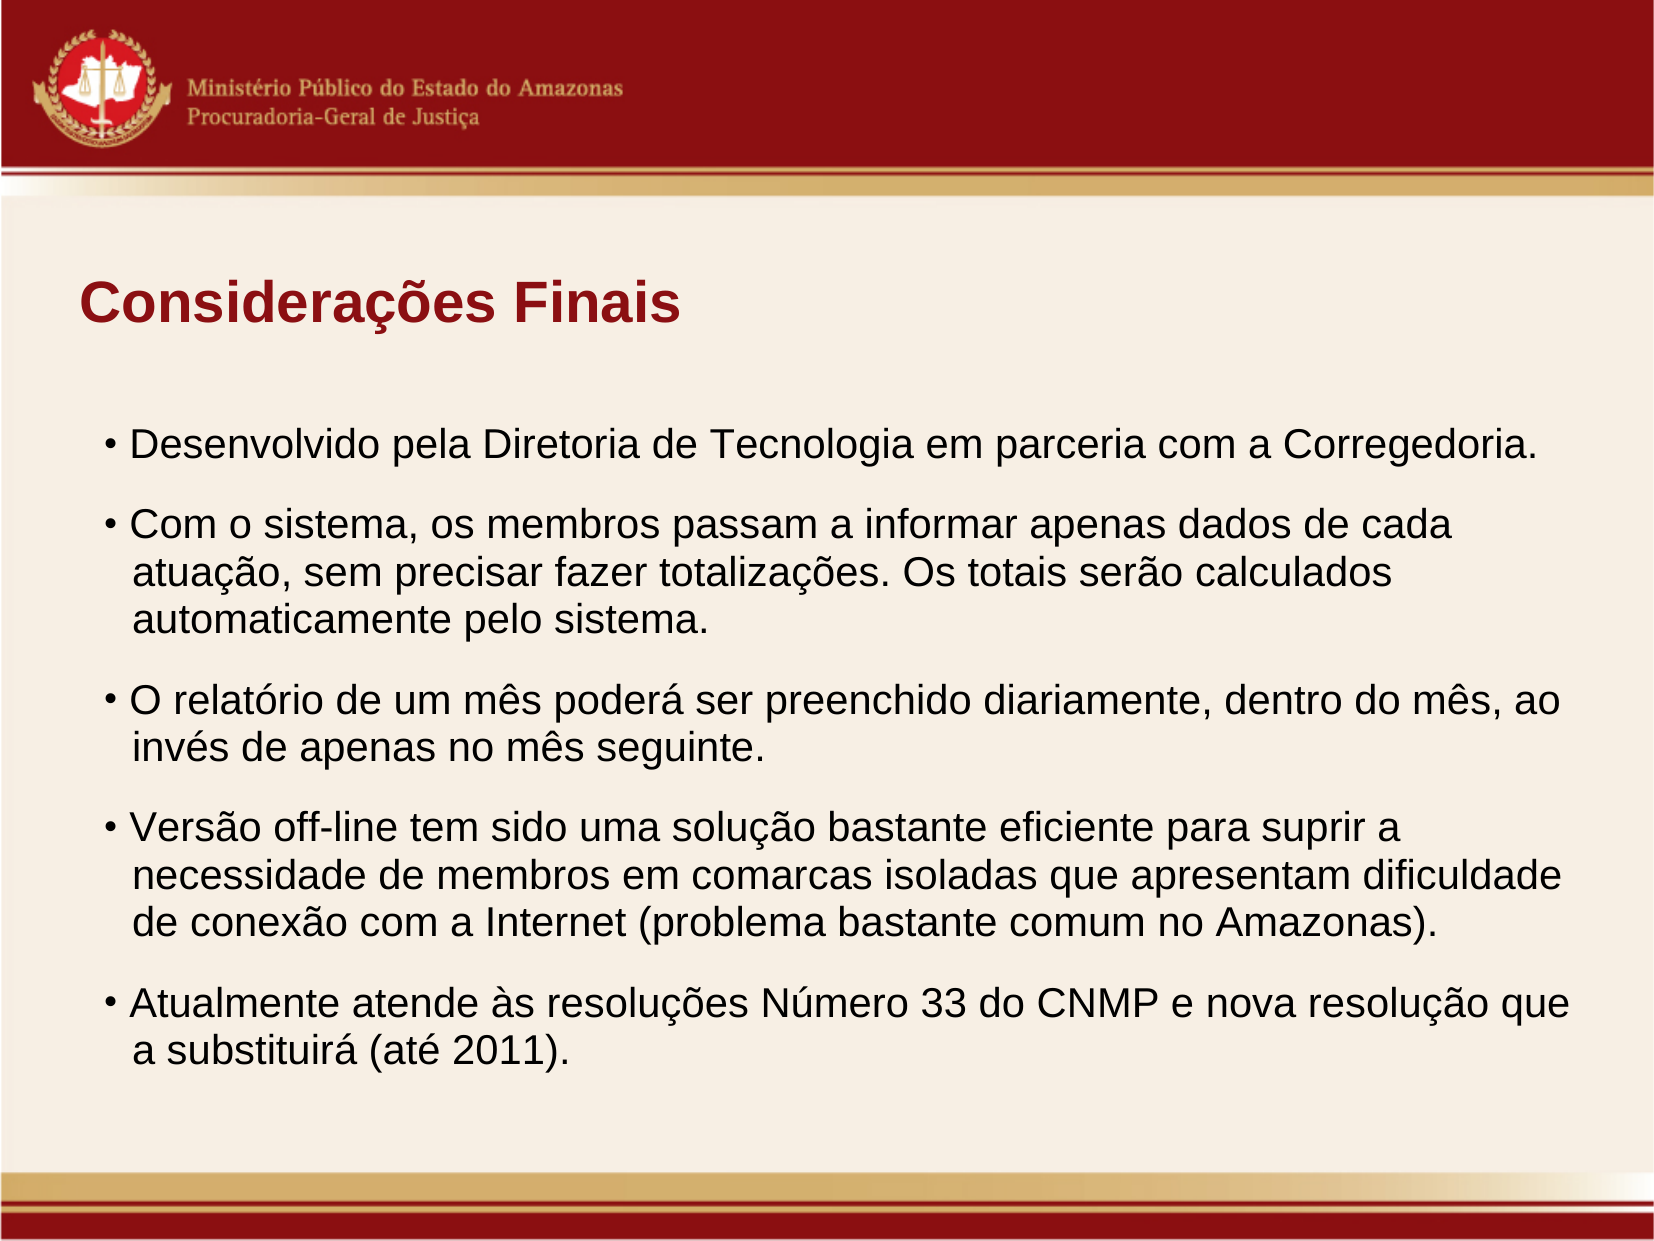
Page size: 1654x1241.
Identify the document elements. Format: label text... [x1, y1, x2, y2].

text_box Considerações Finais [64, 259, 1451, 376]
text_box Desenvolvido pela Diretoria de Tecnologia em parceria com a Corregedoria. Com o sistema, os membros passam a informar apenas dados de cada atuação, sem precisar fazer totalizações. Os totais serão calculados automaticamente pelo sistema. O relatório de um mês poderá ser preenchido diariamente, dentro do mês, ao invés de apenas no mês seguinte. Versão off-line tem sido uma solução bastante eficiente para suprir a necessidade de membros em comarcas isoladas que apresentam dificuldade de conexão com a Internet (problema bastante comum no Amazonas). Atualmente atende às resoluções Número 33 do CNMP e nova resolução que a substituirá (até 2011). [88, 413, 1595, 1082]
picture [0, 0, 1654, 1241]
